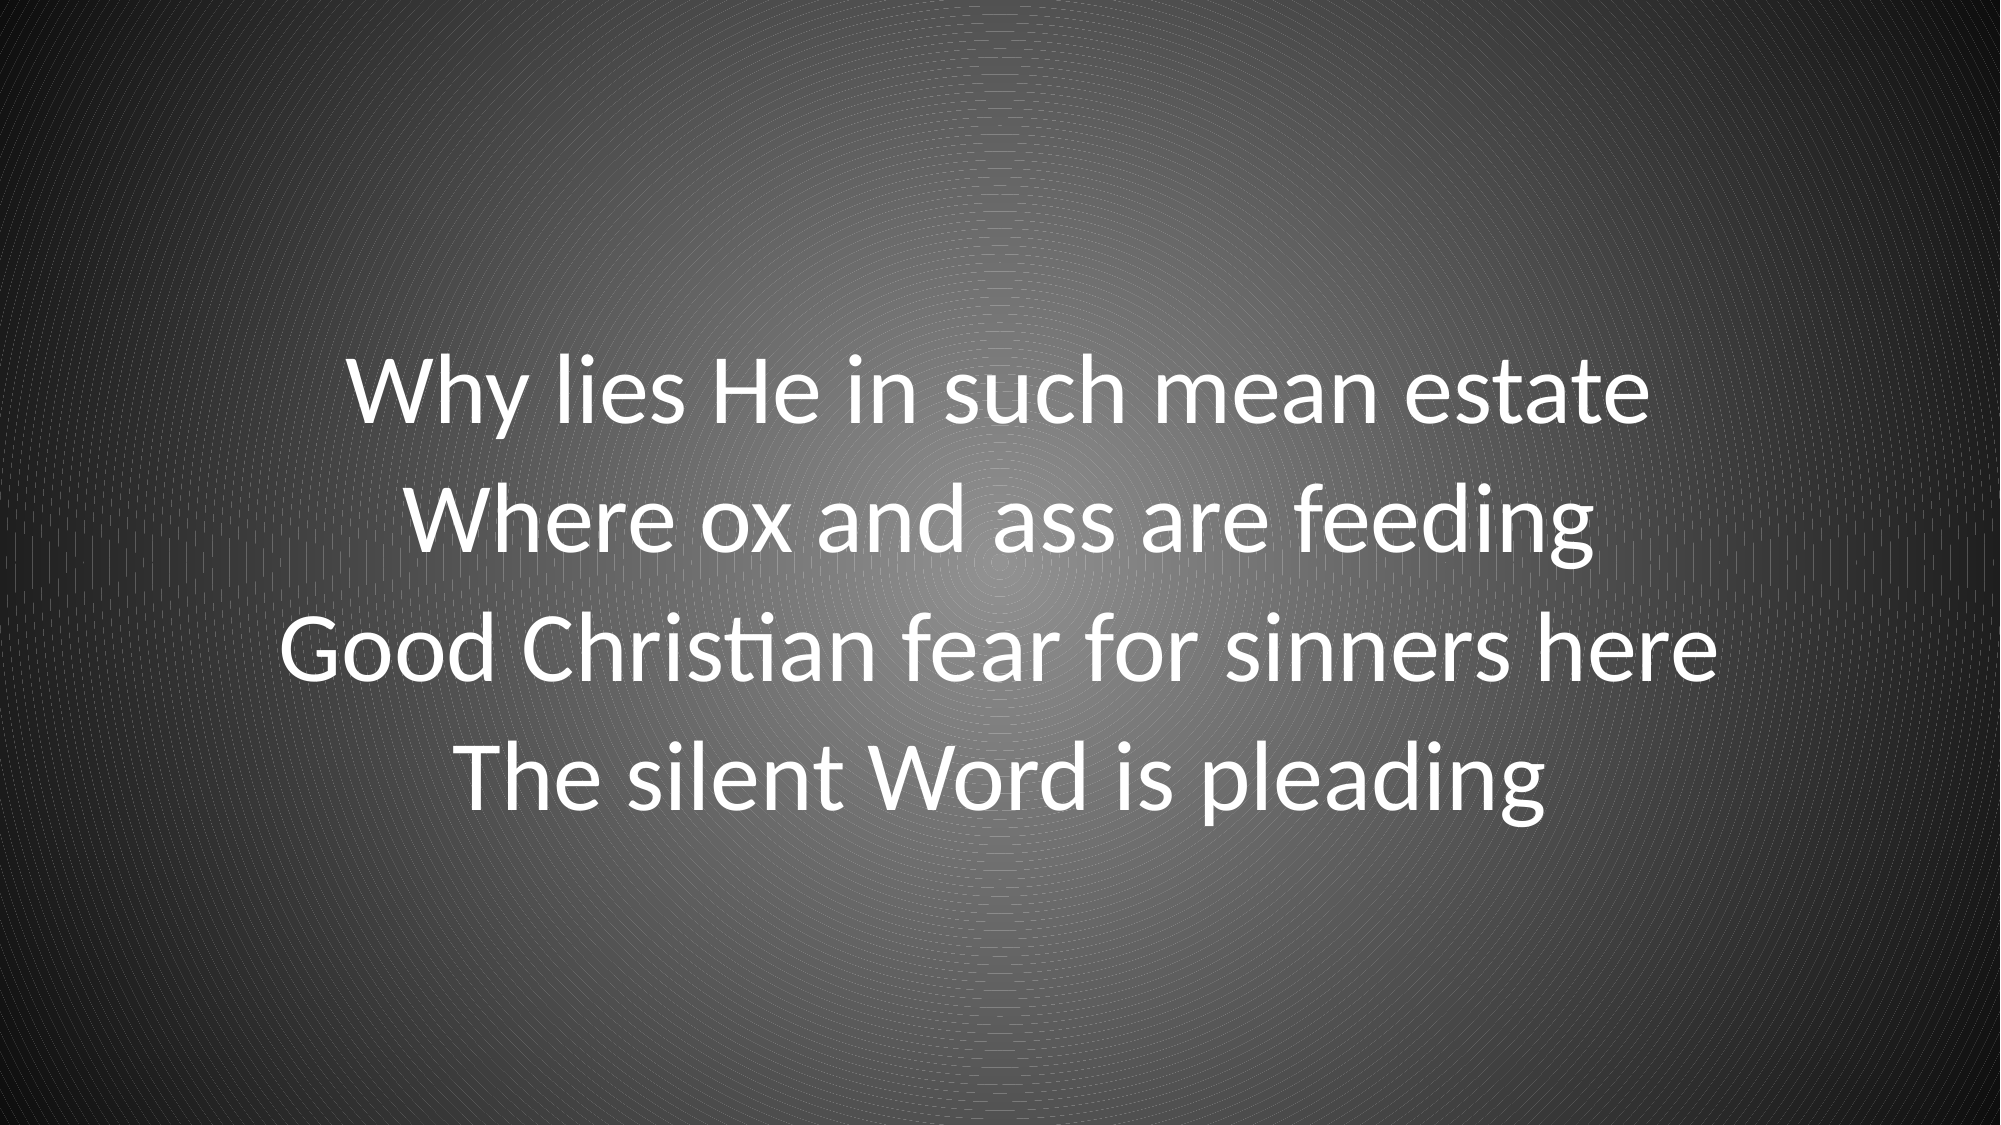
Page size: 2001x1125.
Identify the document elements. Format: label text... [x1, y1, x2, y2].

text_box Why lies He in such mean estate Where ox and ass are feeding Good Christian fear for sinners here The silent Word is pleading [0, 337, 2000, 1125]
